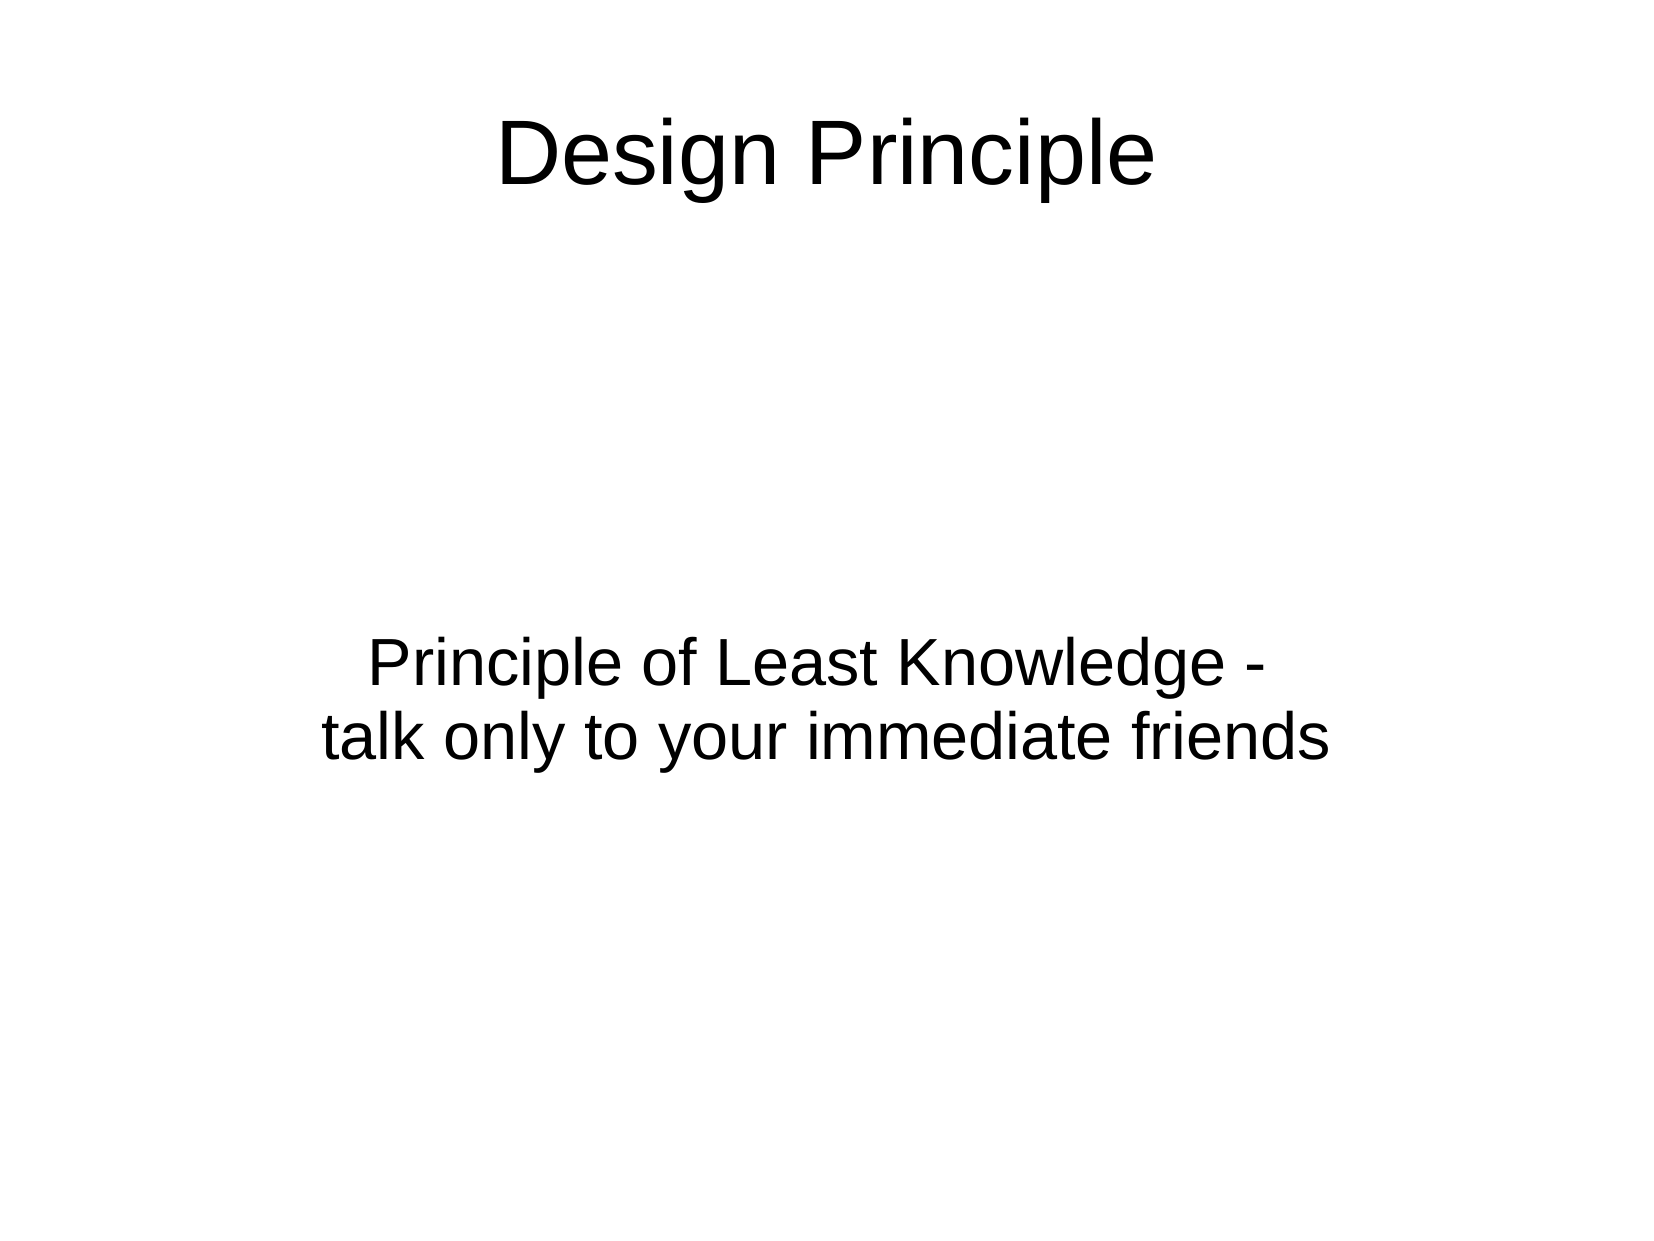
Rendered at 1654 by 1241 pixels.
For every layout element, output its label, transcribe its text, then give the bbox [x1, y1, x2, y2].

title Design Principle [82, 56, 1571, 250]
subtitle Principle of Least Knowledge - talk only to your immediate friends [82, 297, 1571, 1102]
